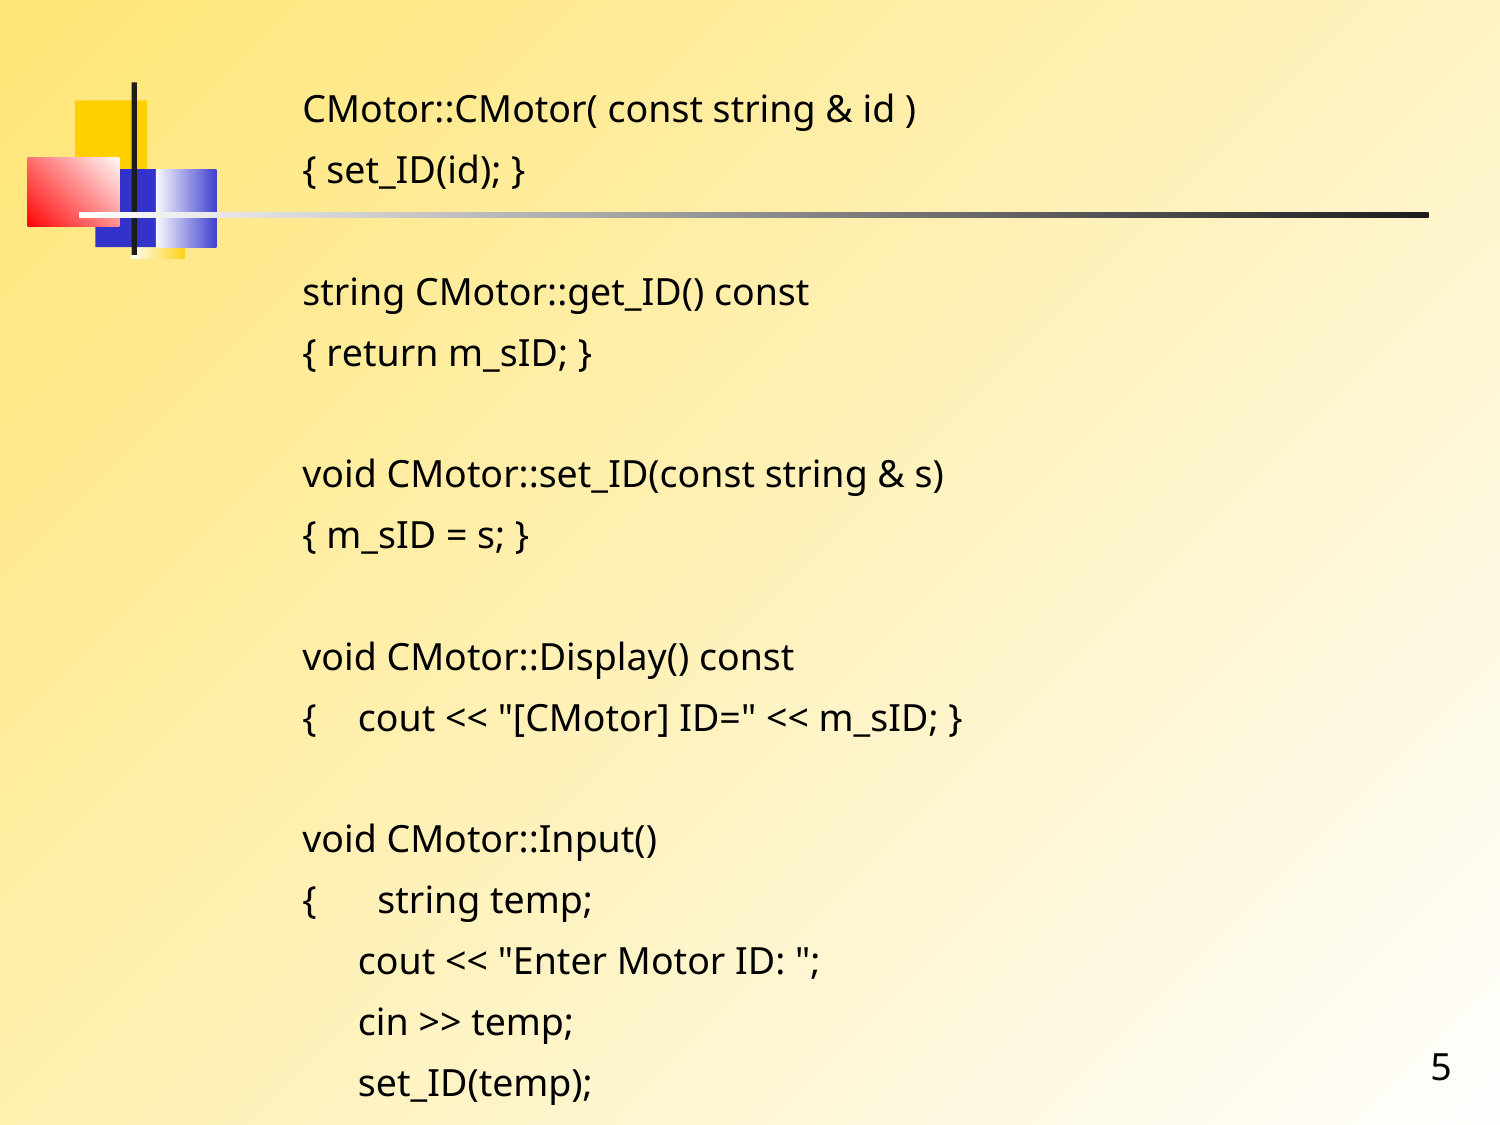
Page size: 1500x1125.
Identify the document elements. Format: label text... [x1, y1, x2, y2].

list CMotor::CMotor( const string & id )‏ { set_ID(id); } string CMotor::get_ID() const { return m_sID; } void CMotor::set_ID(const string & s)‏ { m_sID = s; } void CMotor::Display() const { cout << "[CMotor] ID=" << m_sID; } void CMotor::Input()‏ { string temp; cout << "Enter Motor ID: "; cin >> temp; set_ID(temp); } [287, 75, 1425, 1125]
